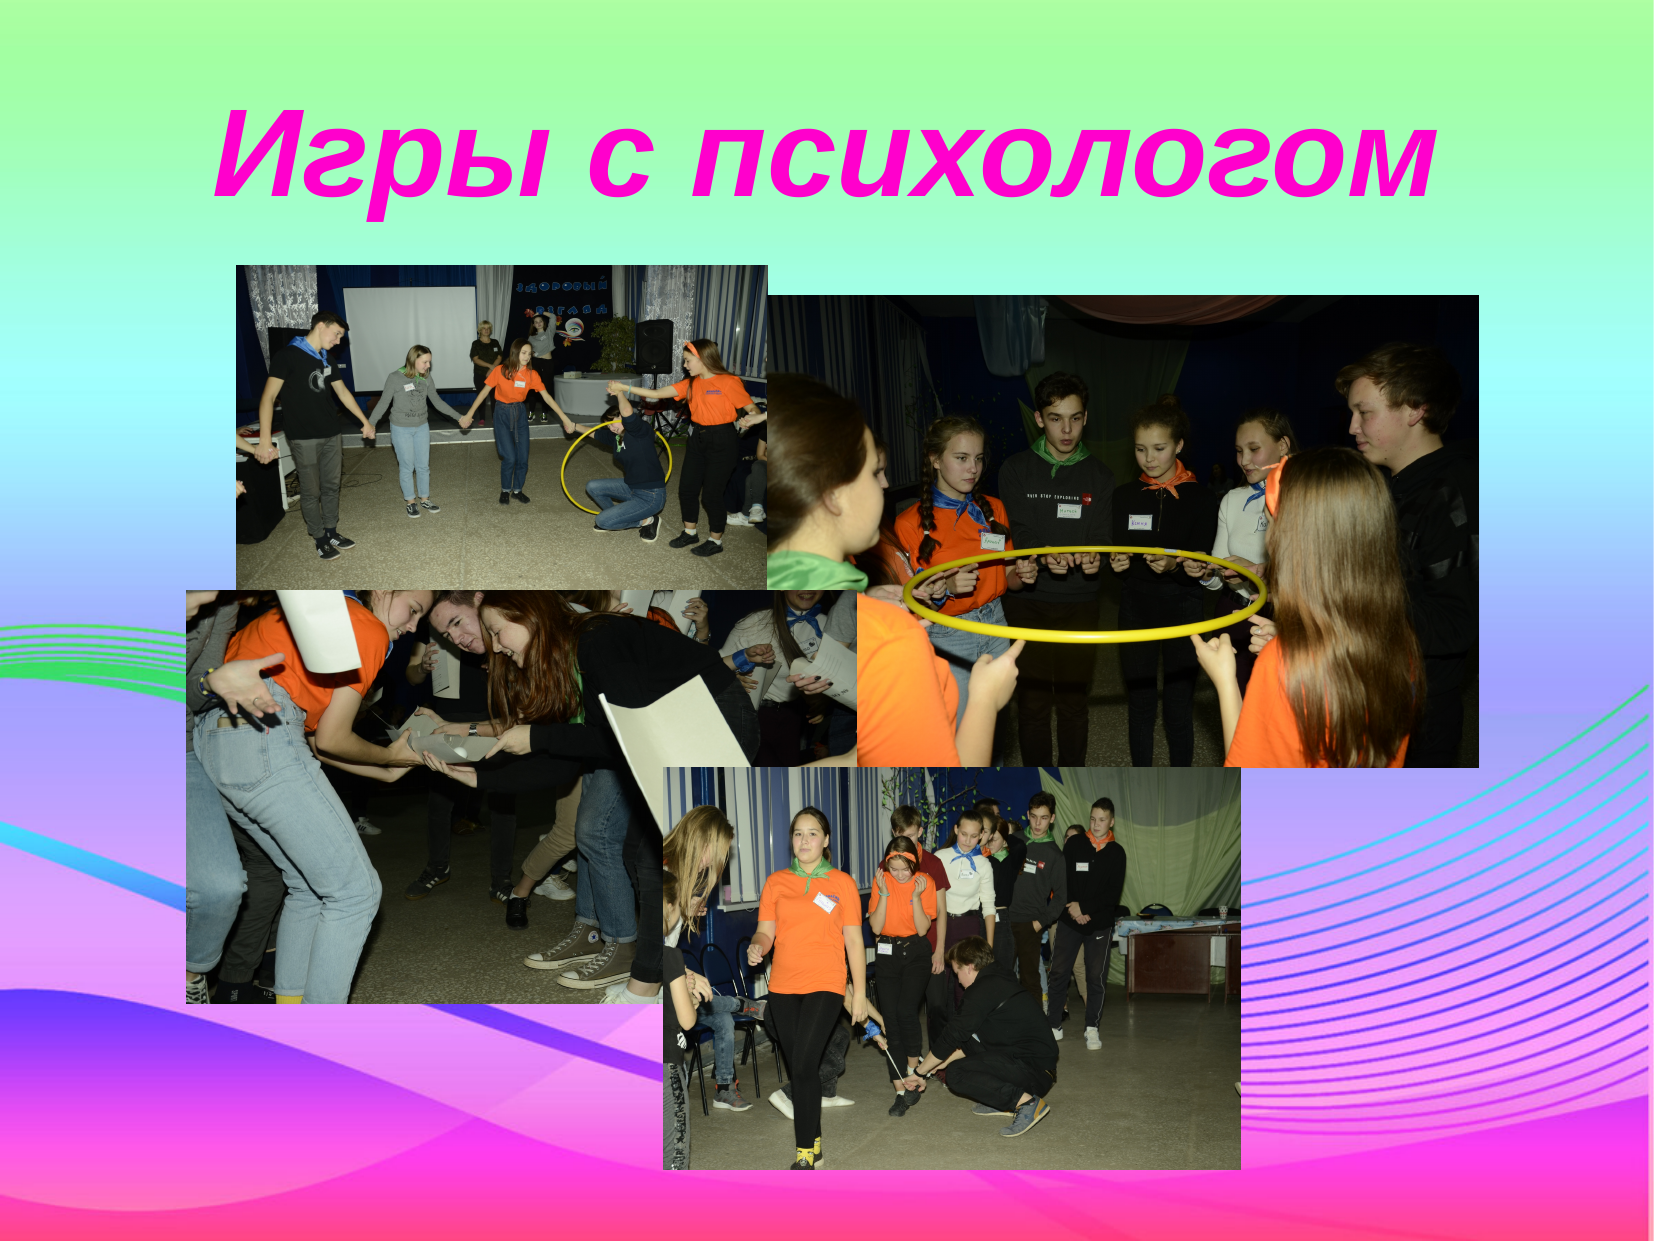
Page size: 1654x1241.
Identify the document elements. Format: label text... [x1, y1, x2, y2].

picture [0, 0, 1654, 1241]
title Игры с психологом [82, 49, 1571, 257]
